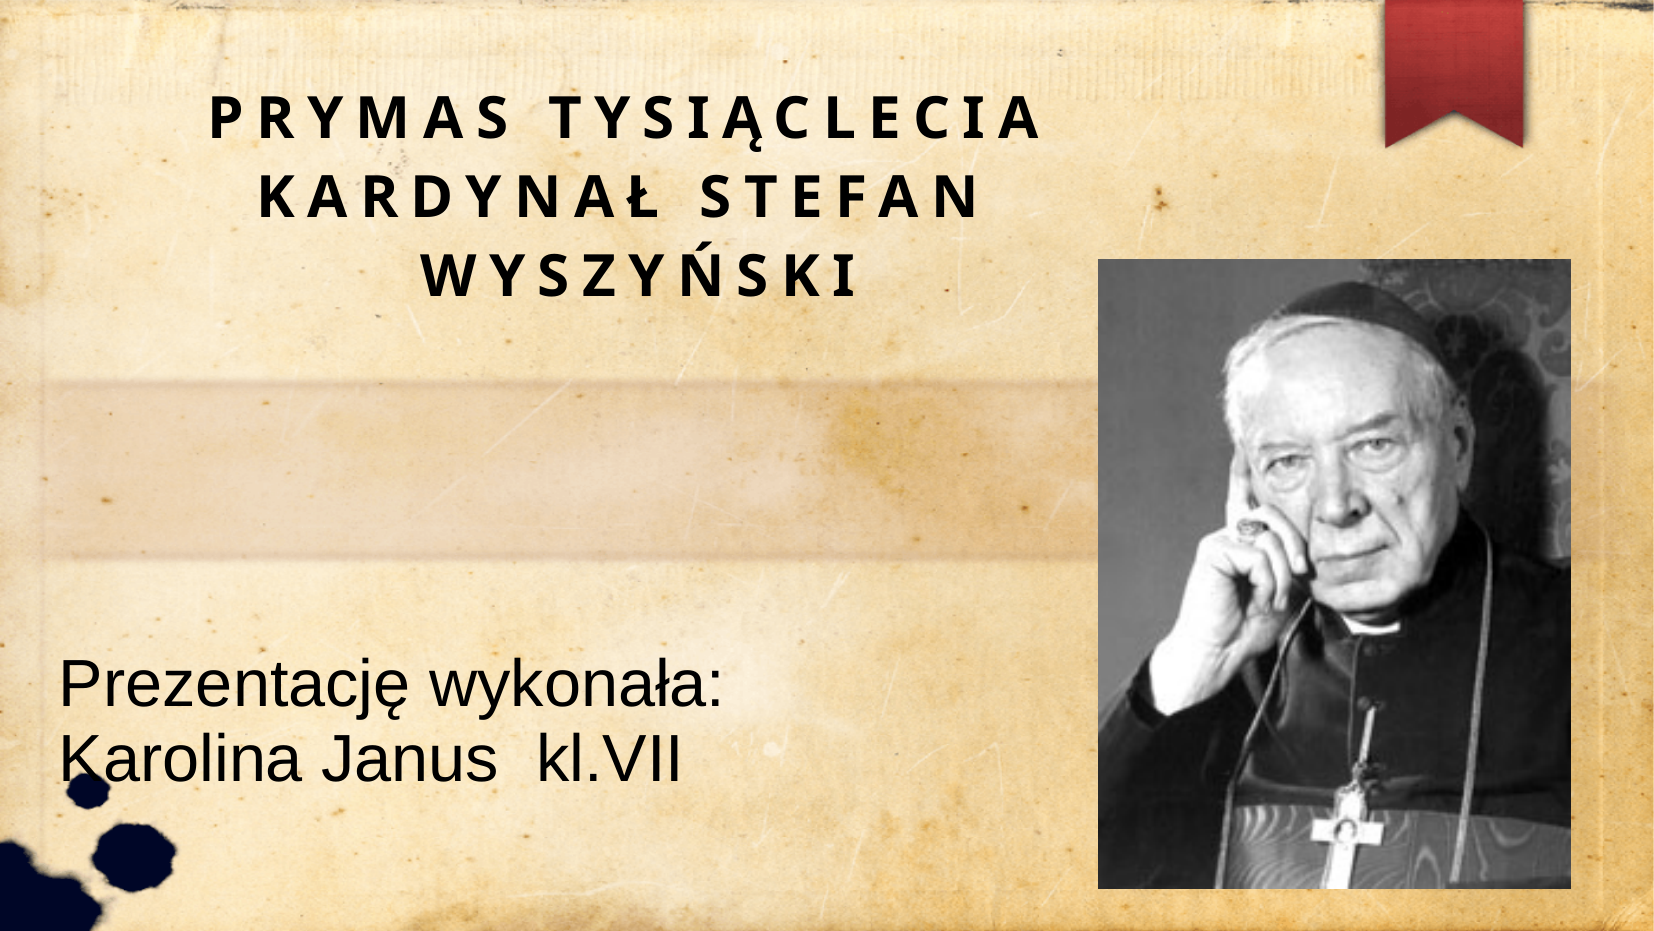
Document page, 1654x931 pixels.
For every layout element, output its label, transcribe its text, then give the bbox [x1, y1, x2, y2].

picture [0, 0, 1654, 931]
subtitle Prezentację wykonała: Karolina Janus kl.VII [59, 484, 1515, 931]
title PRYMAS TYSIĄCLECIA KARDYNAŁ STEFAN WYSZYŃSKI [59, 35, 1217, 355]
